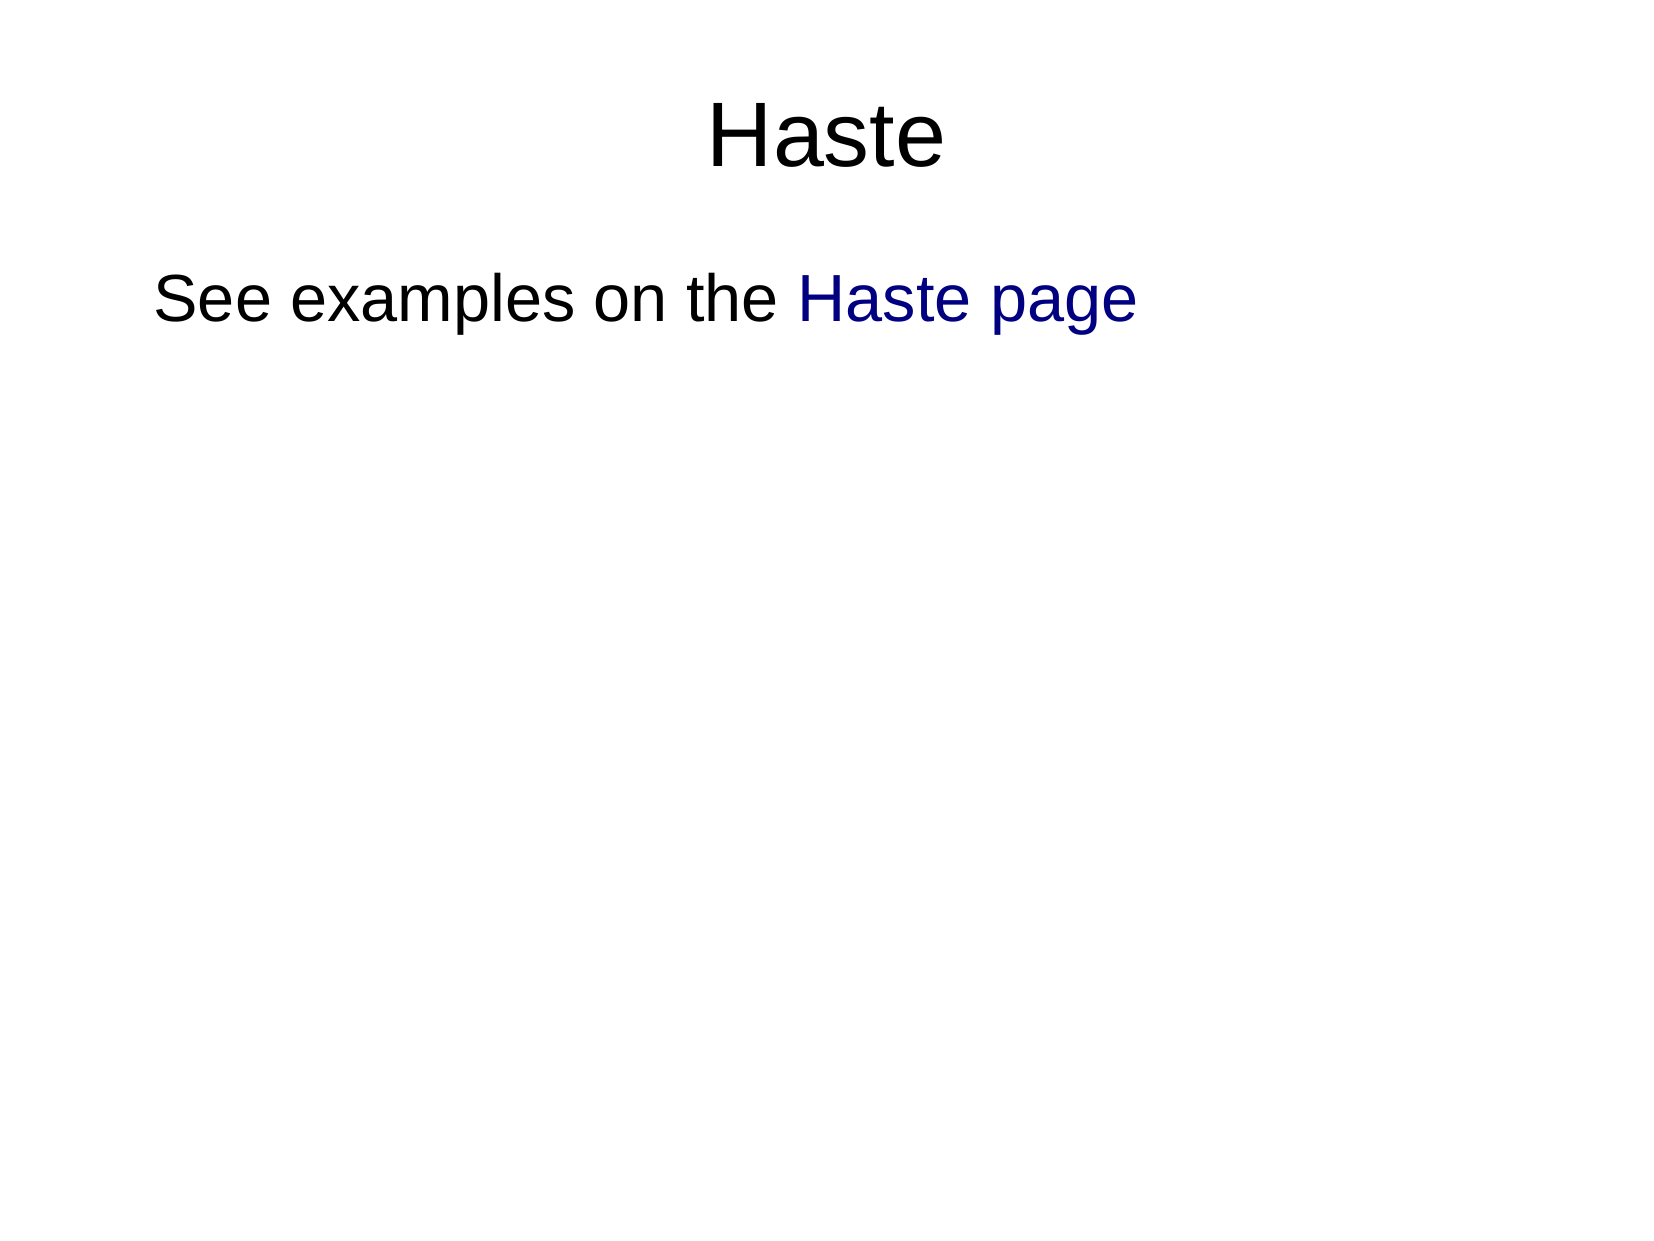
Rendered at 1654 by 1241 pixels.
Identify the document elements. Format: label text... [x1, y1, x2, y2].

list See examples on the Haste page [82, 260, 1571, 1130]
title Haste [82, 31, 1571, 239]
